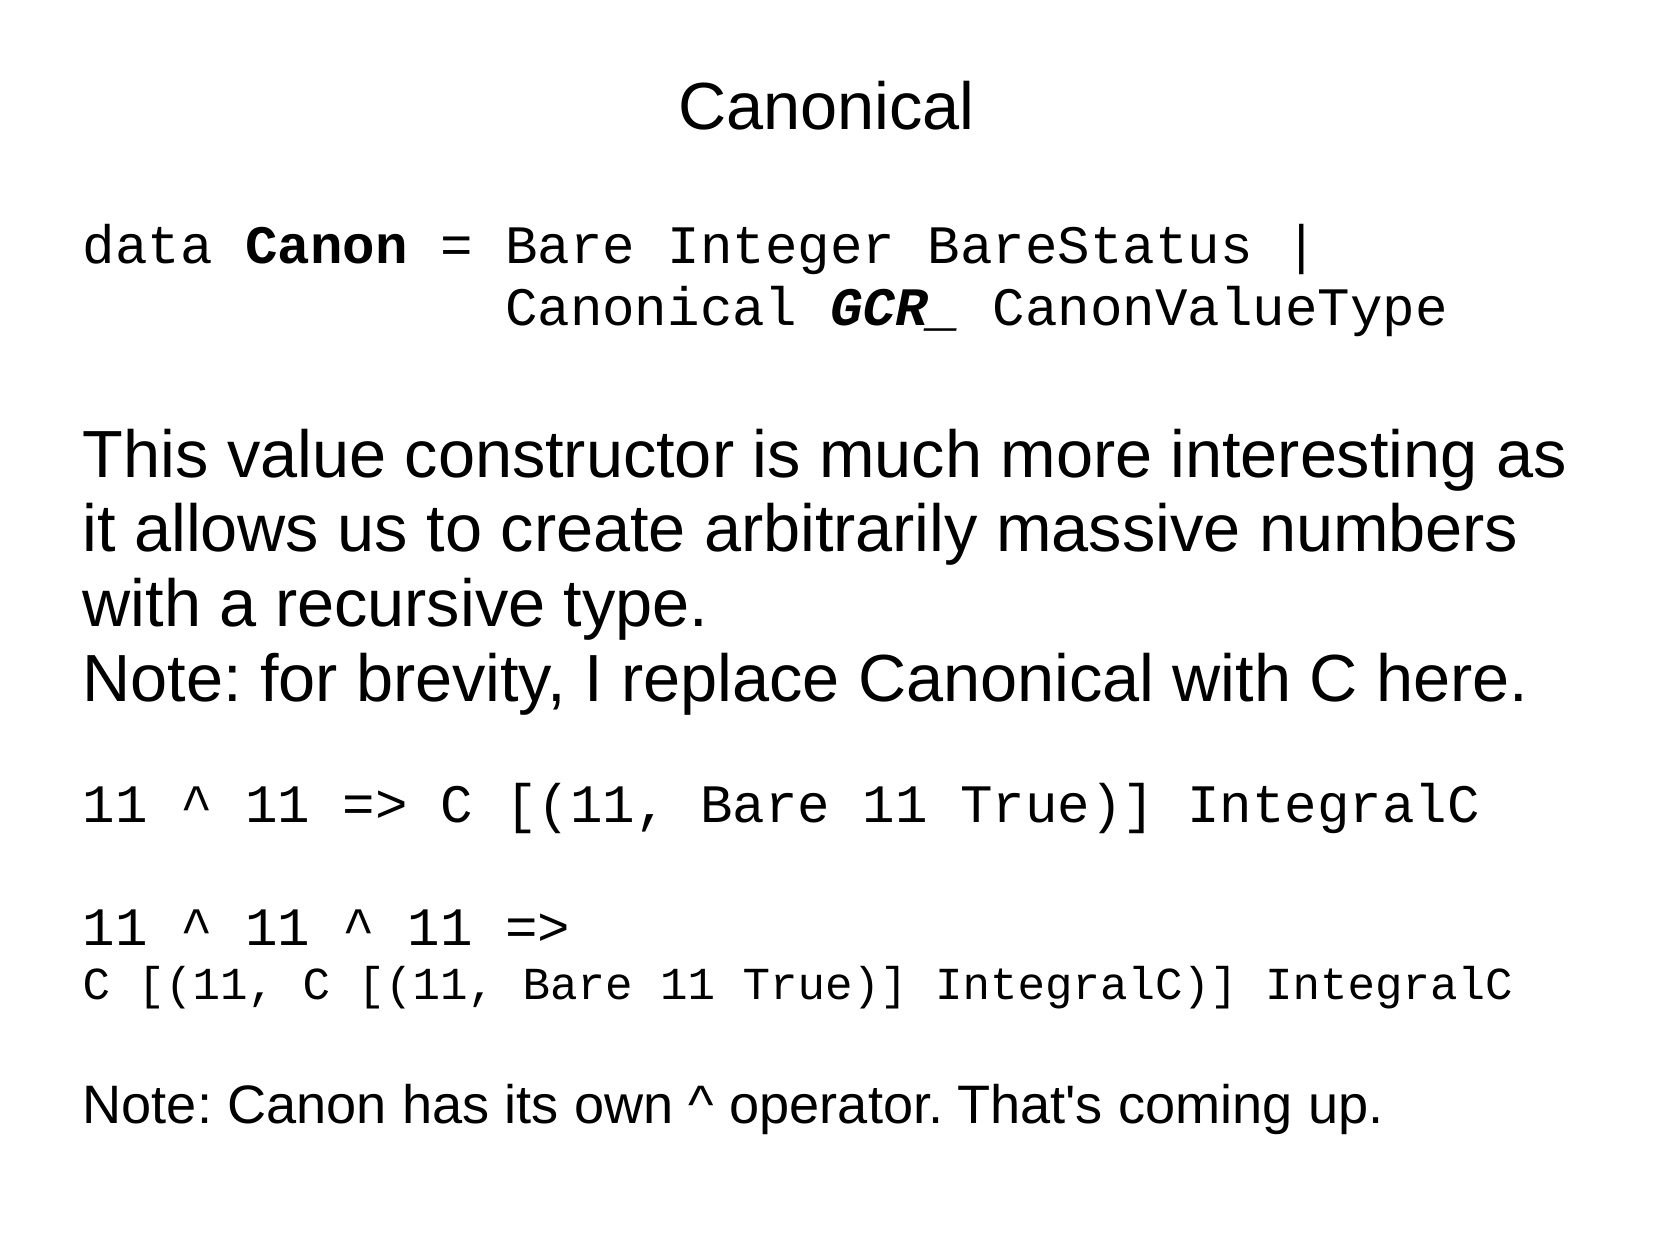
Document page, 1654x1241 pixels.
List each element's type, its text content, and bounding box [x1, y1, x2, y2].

subtitle Canonical data Canon = Bare Integer BareStatus | Canonical GCR_ CanonValueType This value constructor is much more interesting as it allows us to create arbitrarily massive numbers with a recursive type. Note: for brevity, I replace Canonical with C here. 11 ^ 11 => C [(11, Bare 11 True)] IntegralC 11 ^ 11 ^ 11 => C [(11, C [(11, Bare 11 True)] IntegralC)] IntegralC Note: Canon has its own ^ operator. That's coming up. [82, 49, 1571, 1156]
